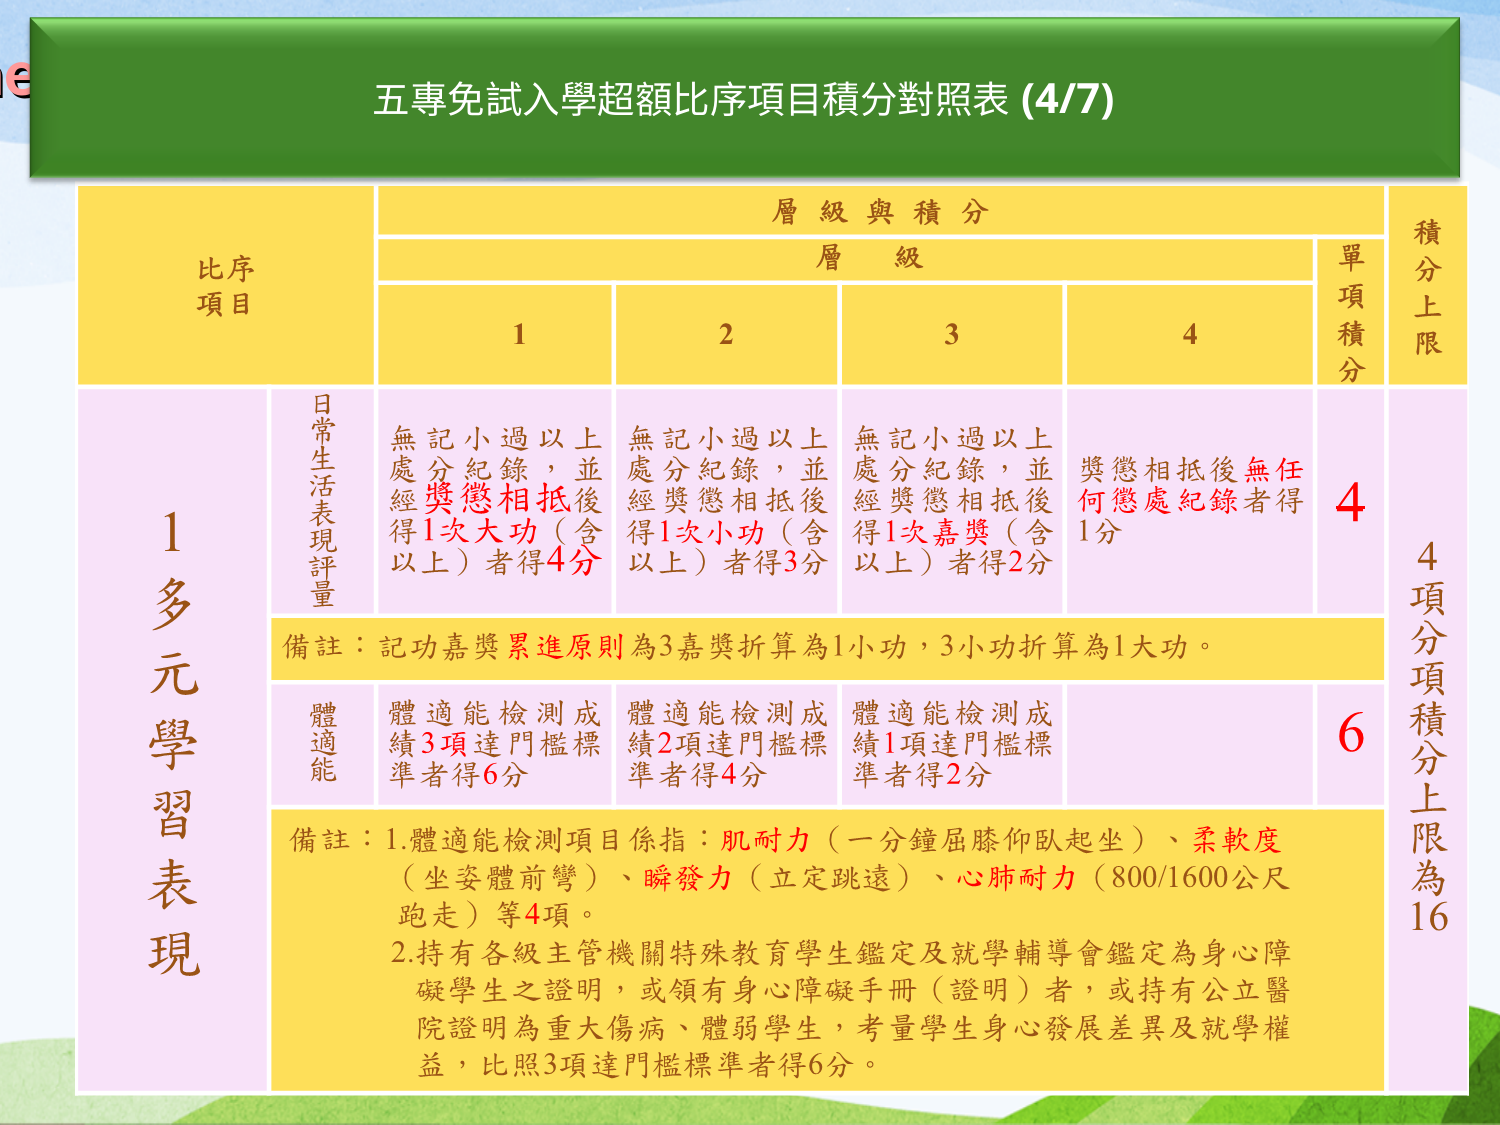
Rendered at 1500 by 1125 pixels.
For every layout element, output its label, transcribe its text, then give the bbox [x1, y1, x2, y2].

picture [0, 0, 1500, 1125]
text_box 五專免試入學超額比序項目積分對照表(4/7) [29, 18, 1459, 178]
